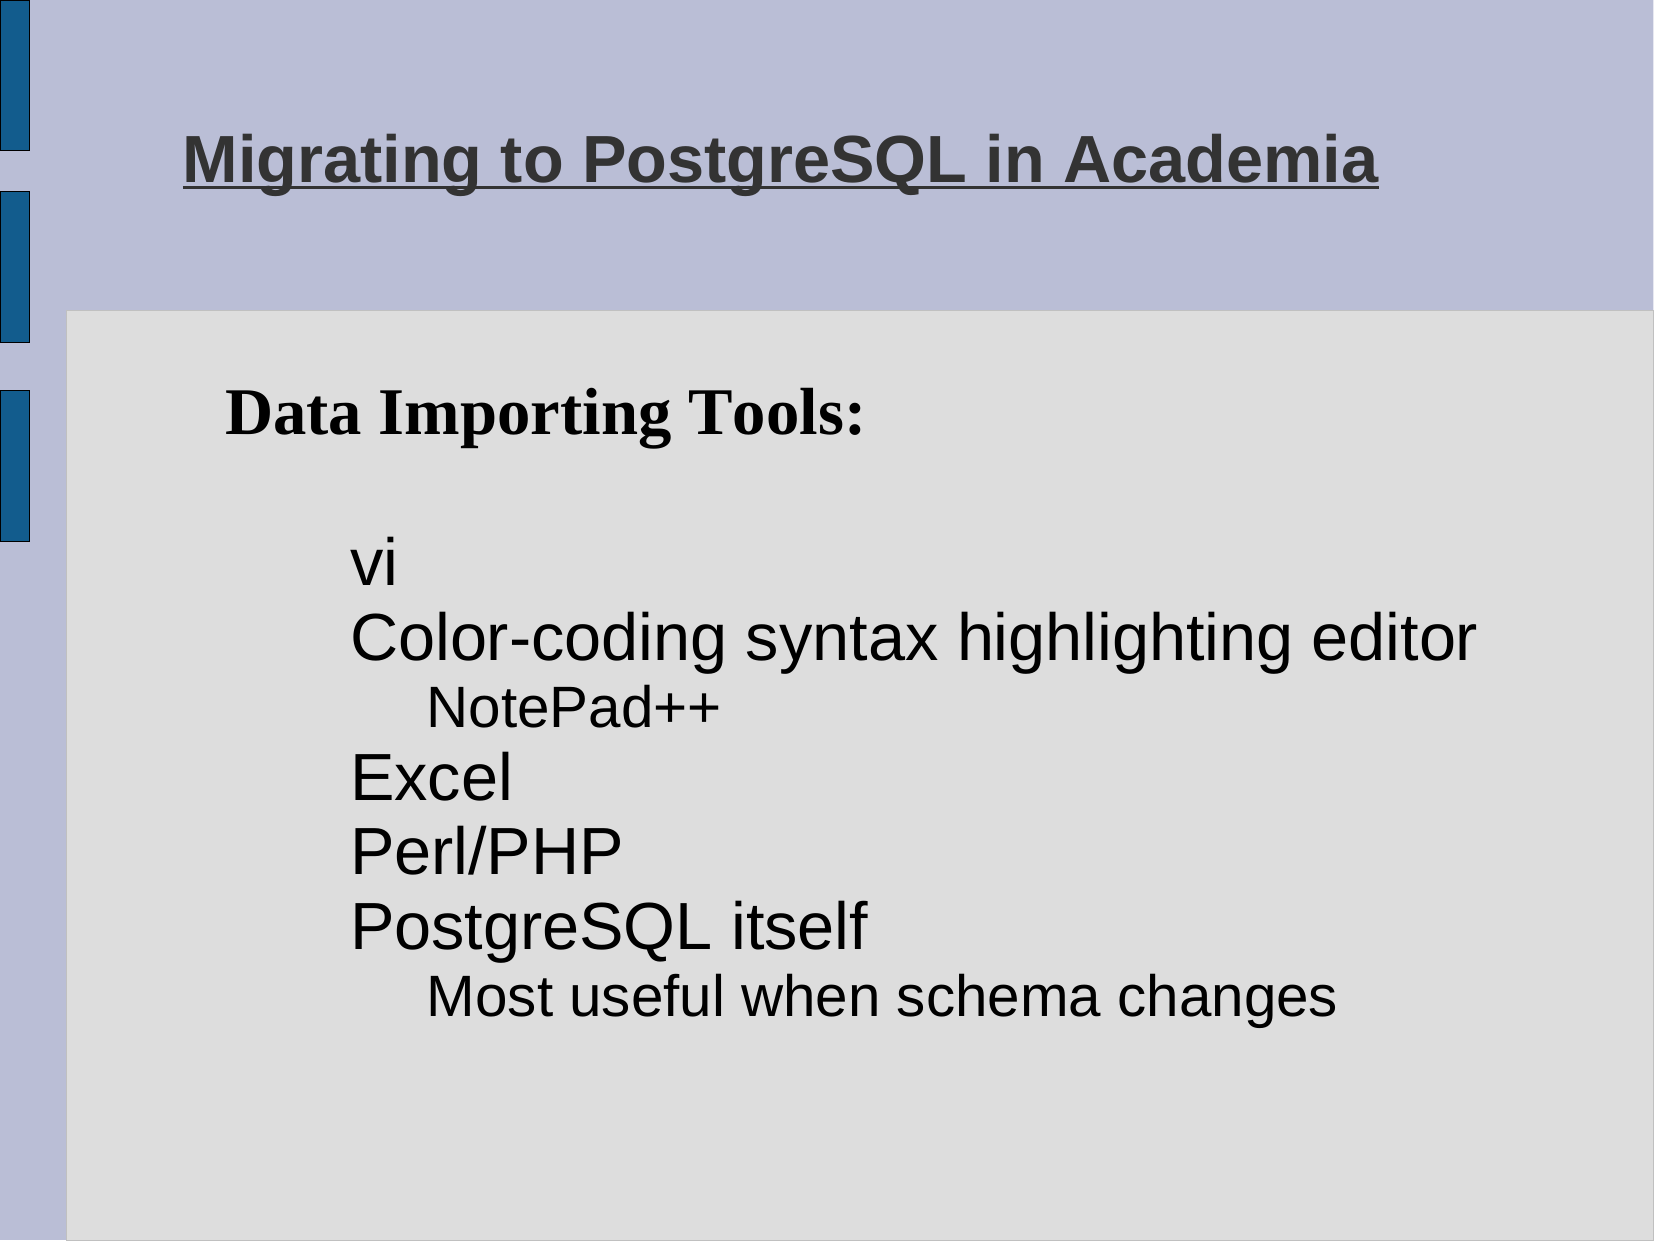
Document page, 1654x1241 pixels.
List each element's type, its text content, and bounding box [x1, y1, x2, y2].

list vi Color-coding syntax highlighting editor NotePad++ Excel Perl/PHP PostgreSQL itself Most useful when schema changes [337, 525, 1581, 1029]
text_box Data Importing Tools: [225, 375, 1013, 450]
title Migrating to PostgreSQL in Academia [75, 55, 1488, 263]
